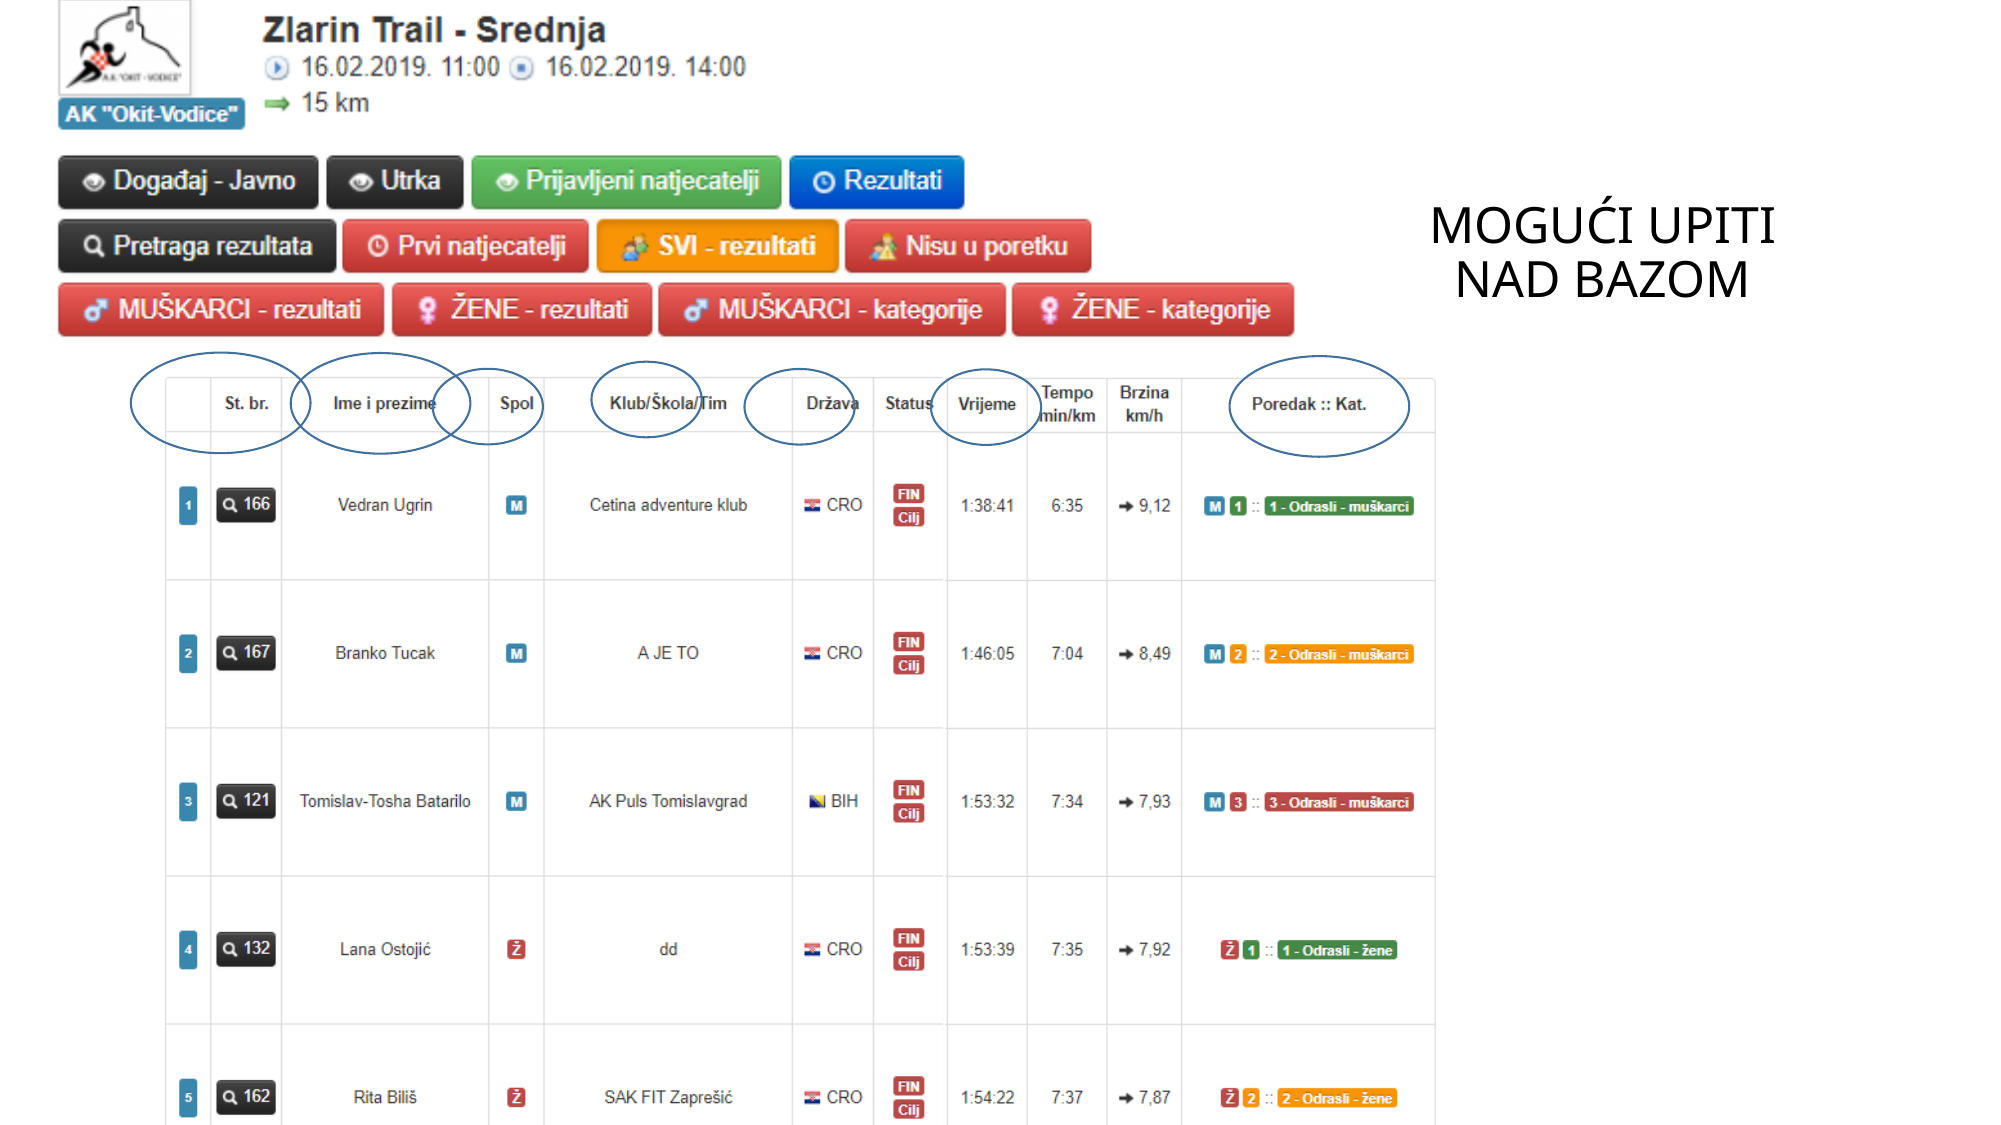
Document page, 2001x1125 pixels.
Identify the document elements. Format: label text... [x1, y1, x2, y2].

picture [142, 354, 298, 452]
picture [292, 383, 309, 423]
picture [945, 373, 1437, 1125]
picture [1231, 373, 1408, 455]
picture [23, 0, 1351, 1125]
picture [945, 373, 1040, 443]
picture [945, 373, 956, 379]
title MOGUĆI UPITI NAD BAZOM [1409, 164, 1797, 316]
picture [303, 355, 453, 452]
picture [434, 378, 469, 432]
picture [454, 370, 541, 443]
picture [932, 385, 944, 429]
